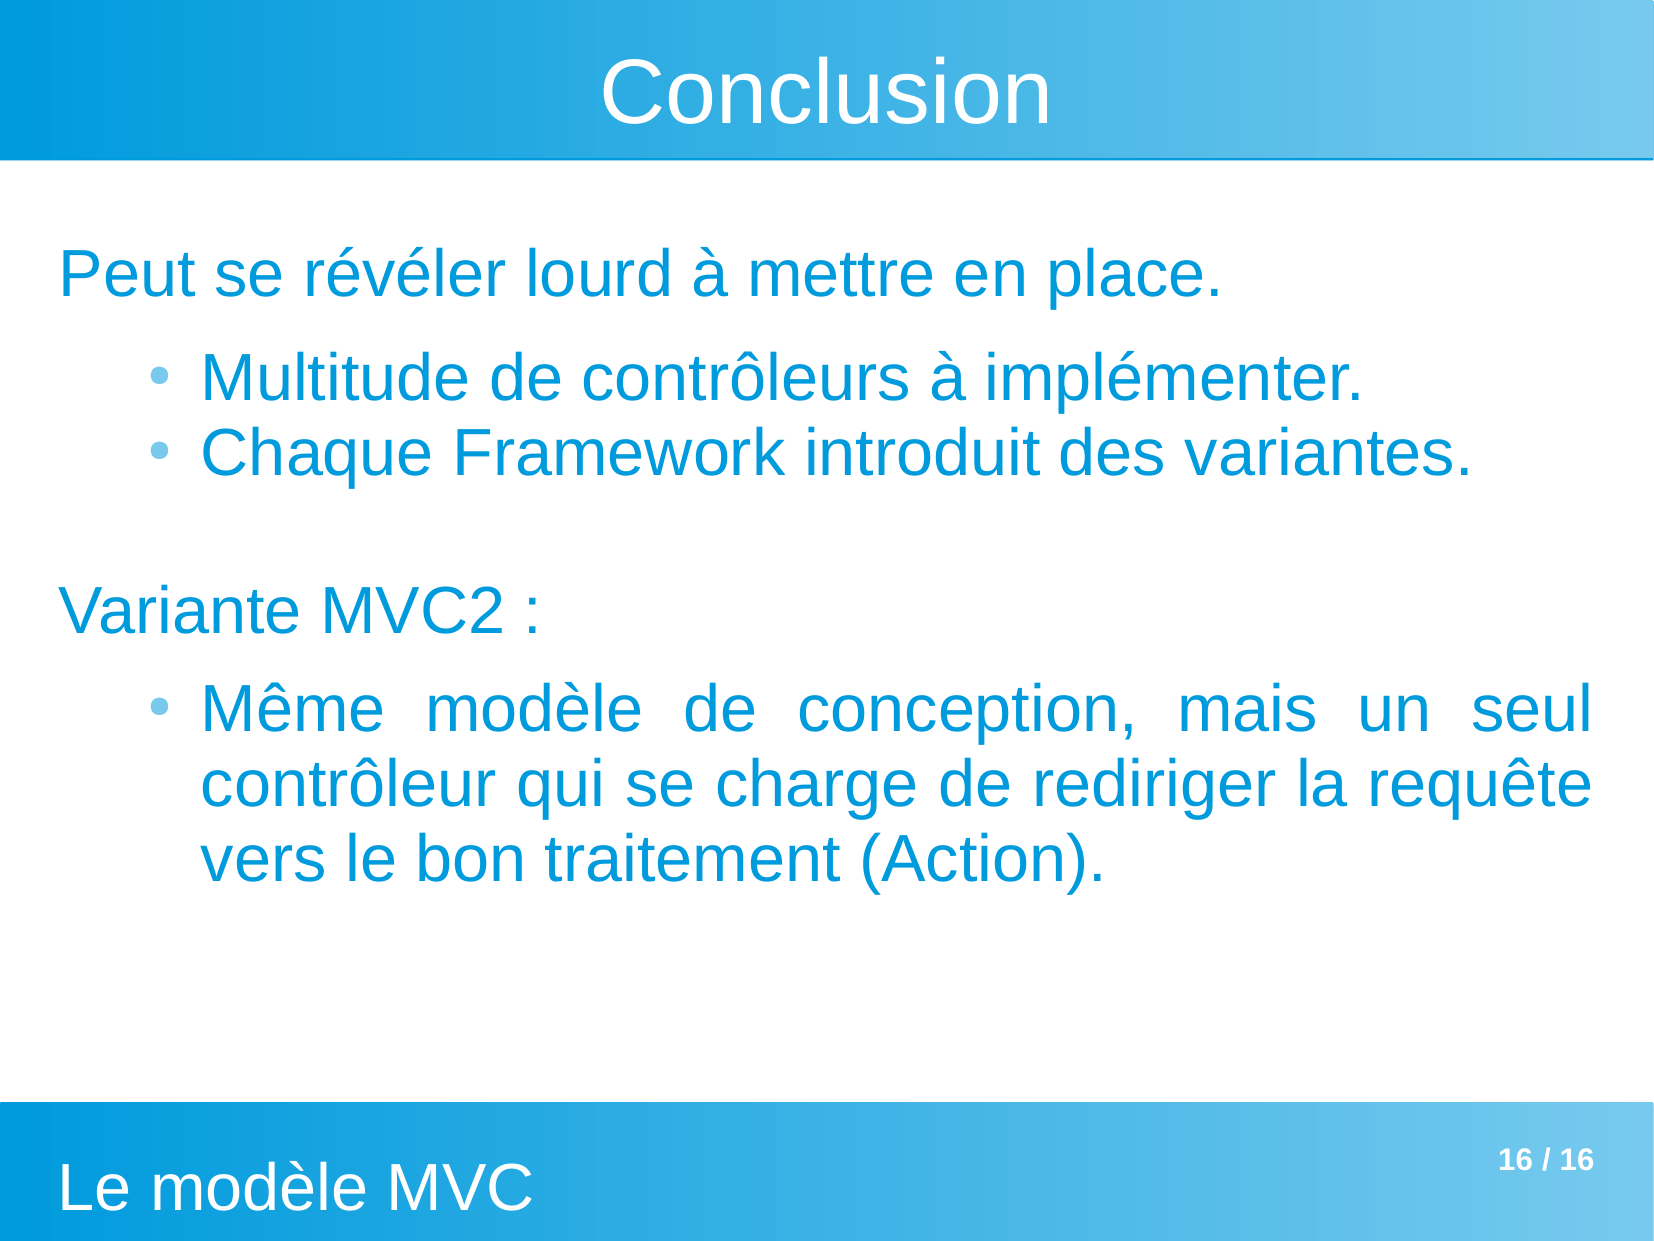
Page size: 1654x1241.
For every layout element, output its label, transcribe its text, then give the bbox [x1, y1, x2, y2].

title Conclusion [59, 39, 1595, 144]
list Peut se révéler lourd à mettre en place. Multitude de contrôleurs à implémenter. Chaque Framework introduit des variantes. Variante MVC2 : Même modèle de conception, mais un seul contrôleur qui se charge de rediriger la requête vers le bon traitement (Action). [59, 236, 1595, 1024]
